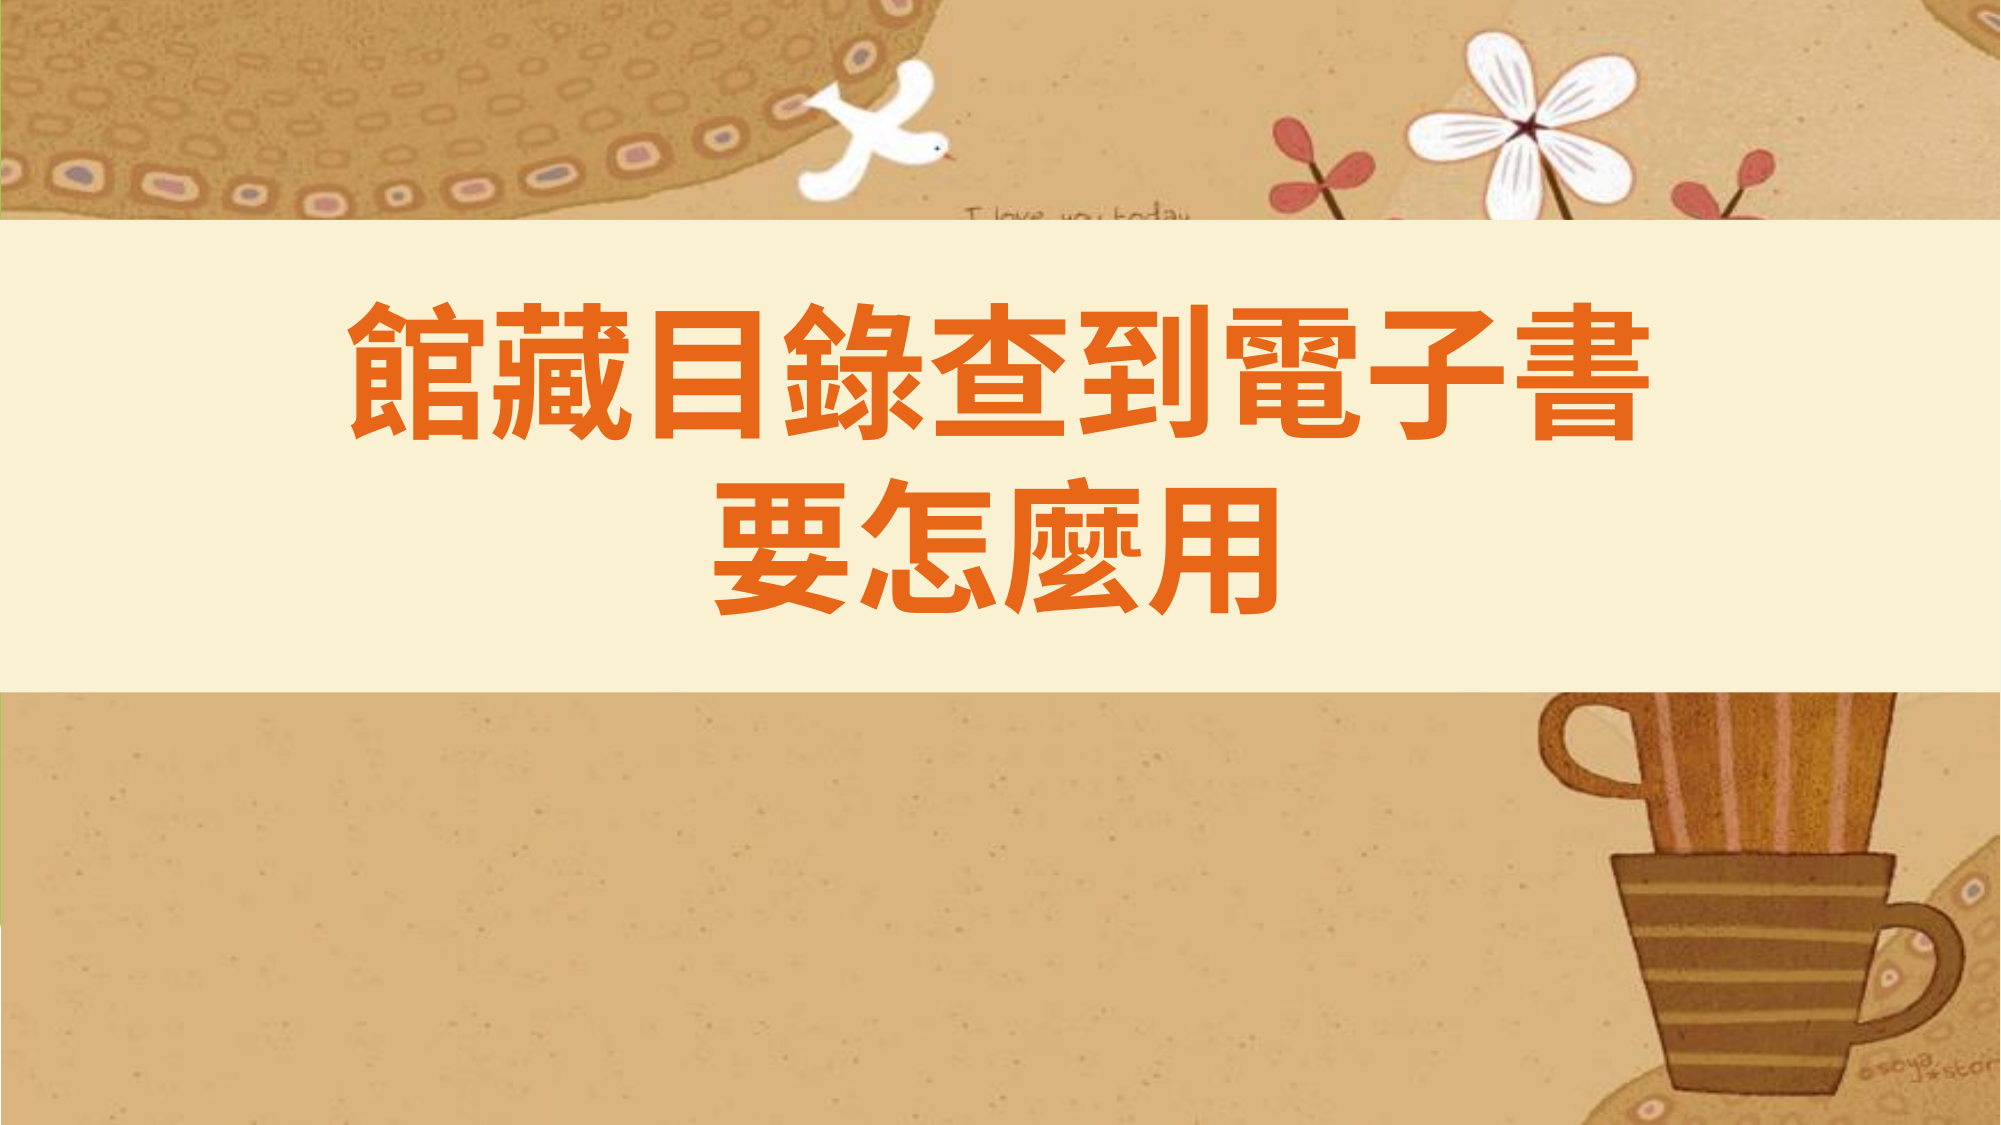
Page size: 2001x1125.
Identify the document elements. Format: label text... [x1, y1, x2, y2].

title 館藏目錄查到電子書 要怎麼用 [0, 219, 2000, 693]
picture [1, 0, 2000, 219]
picture [1, 693, 2000, 1125]
